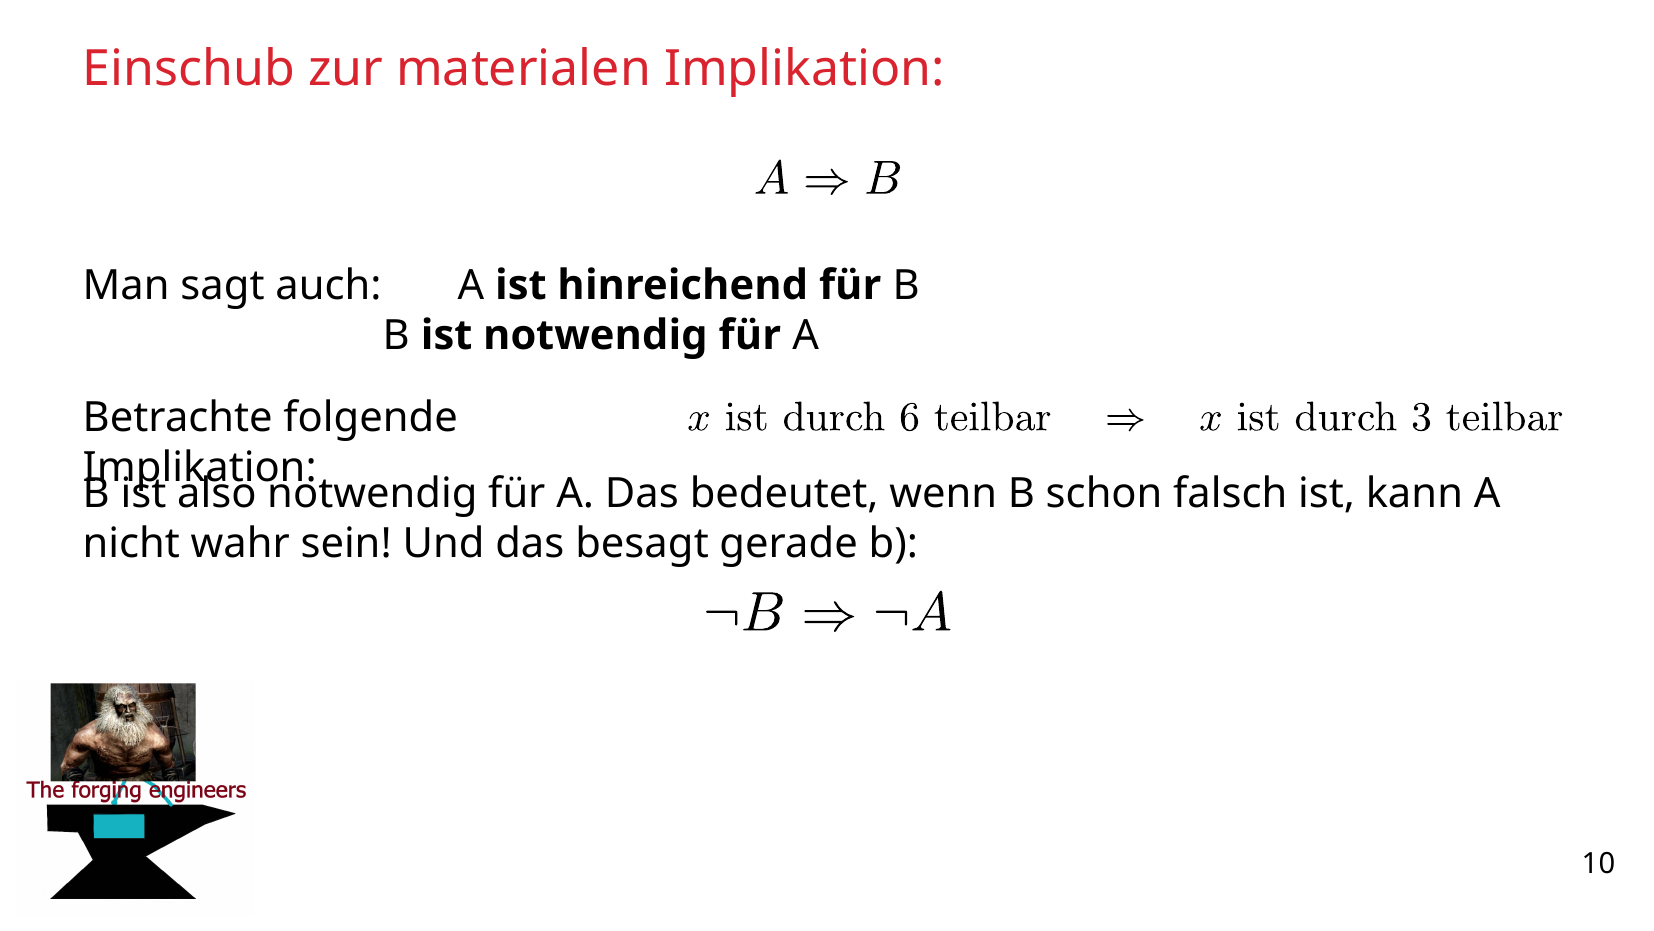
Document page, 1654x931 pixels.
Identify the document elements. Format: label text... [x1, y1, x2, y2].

text_box Man sagt auch: A ist hinreichend für B B ist notwendig für A [82, 258, 1571, 372]
text_box B ist also notwendig für A. Das bedeutet, wenn B schon falsch ist, kann A nicht wahr sein! Und das besagt gerade b): [82, 465, 1571, 579]
picture [17, 679, 254, 916]
title Einschub zur materialen Implikation: [82, 37, 1571, 95]
picture [753, 159, 901, 195]
picture [687, 401, 1563, 432]
text_box Betrachte folgende Implikation: [82, 389, 674, 449]
picture [703, 590, 951, 632]
